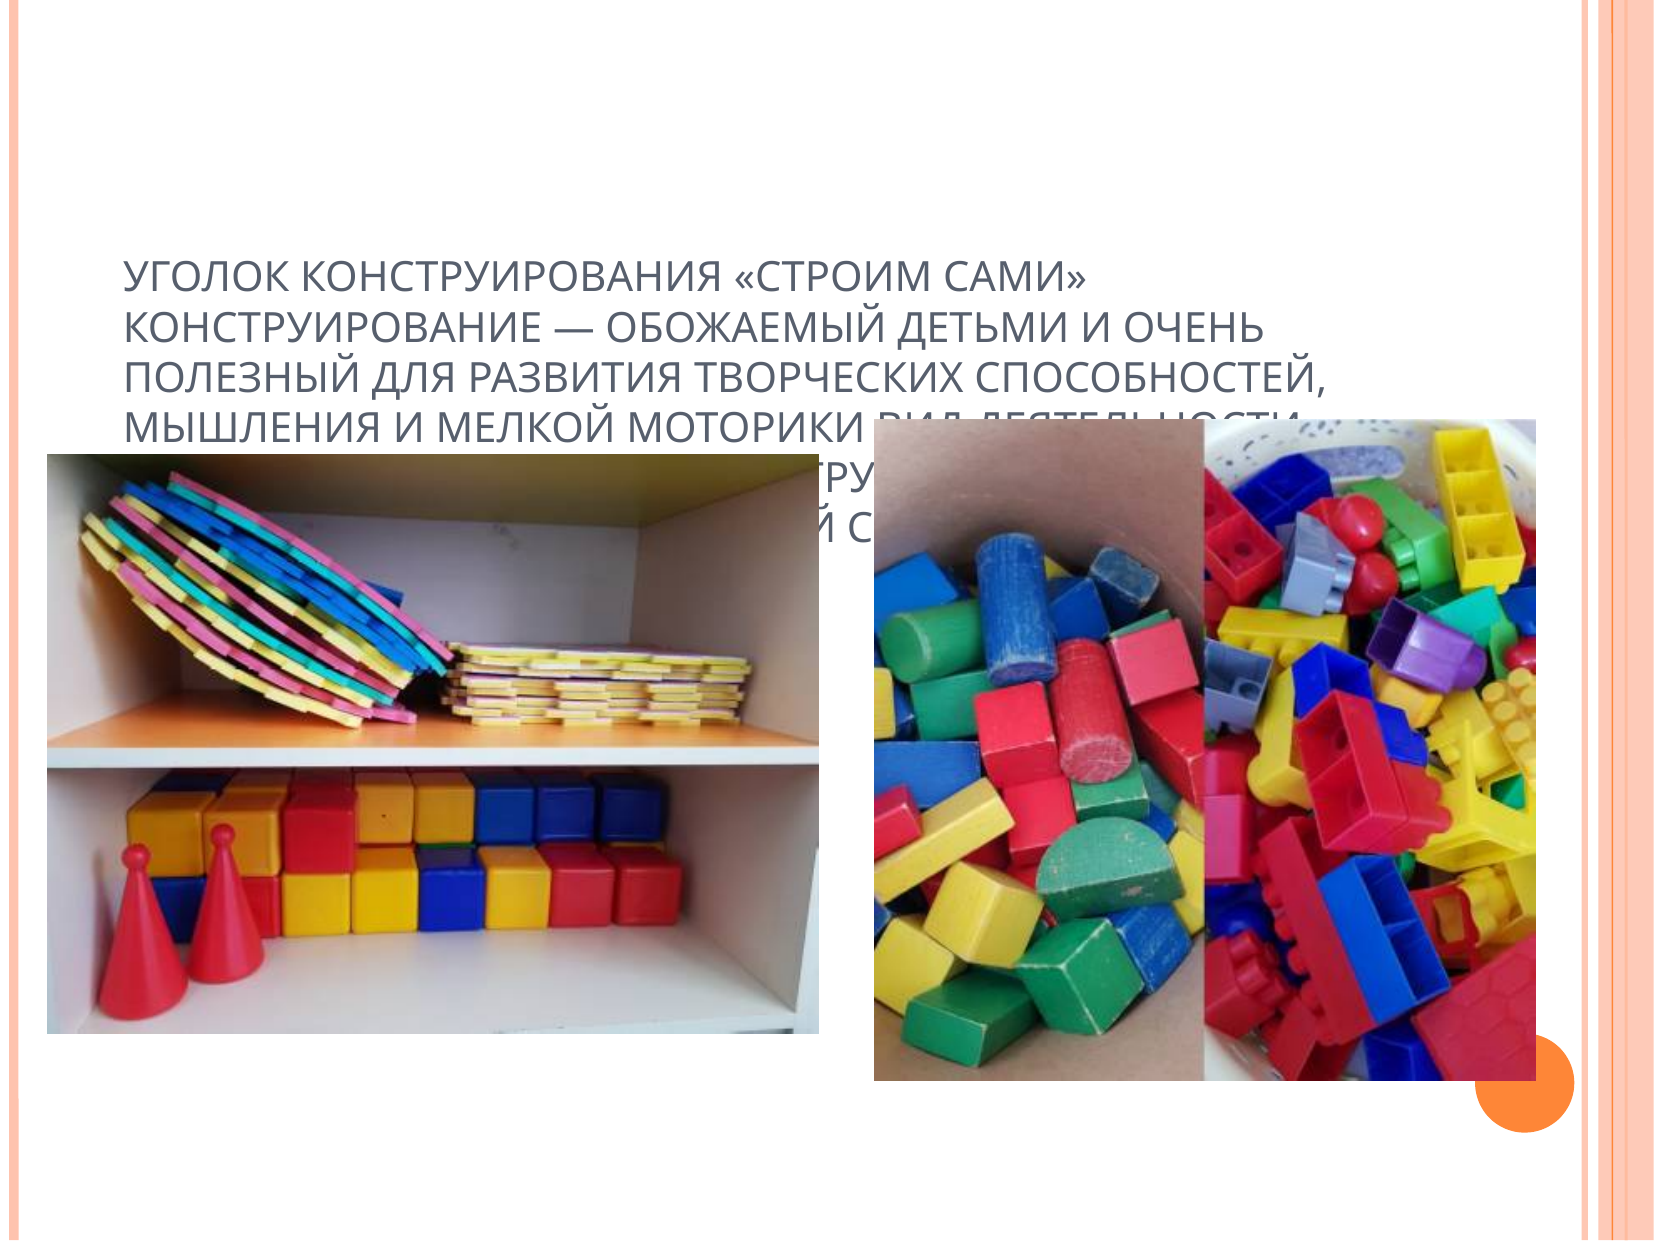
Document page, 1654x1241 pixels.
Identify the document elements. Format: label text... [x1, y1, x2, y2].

title Уголок конструирования «Строим сами» Конструирование — обожаемый детьми и очень полезный для развития творческих способностей, мышления и мелкой моторики вид деятельности дошкольников. Уголок конструирования является важной частью развивающей среды группы. [106, 242, 1422, 351]
picture [874, 419, 1536, 1081]
picture [47, 454, 819, 1034]
